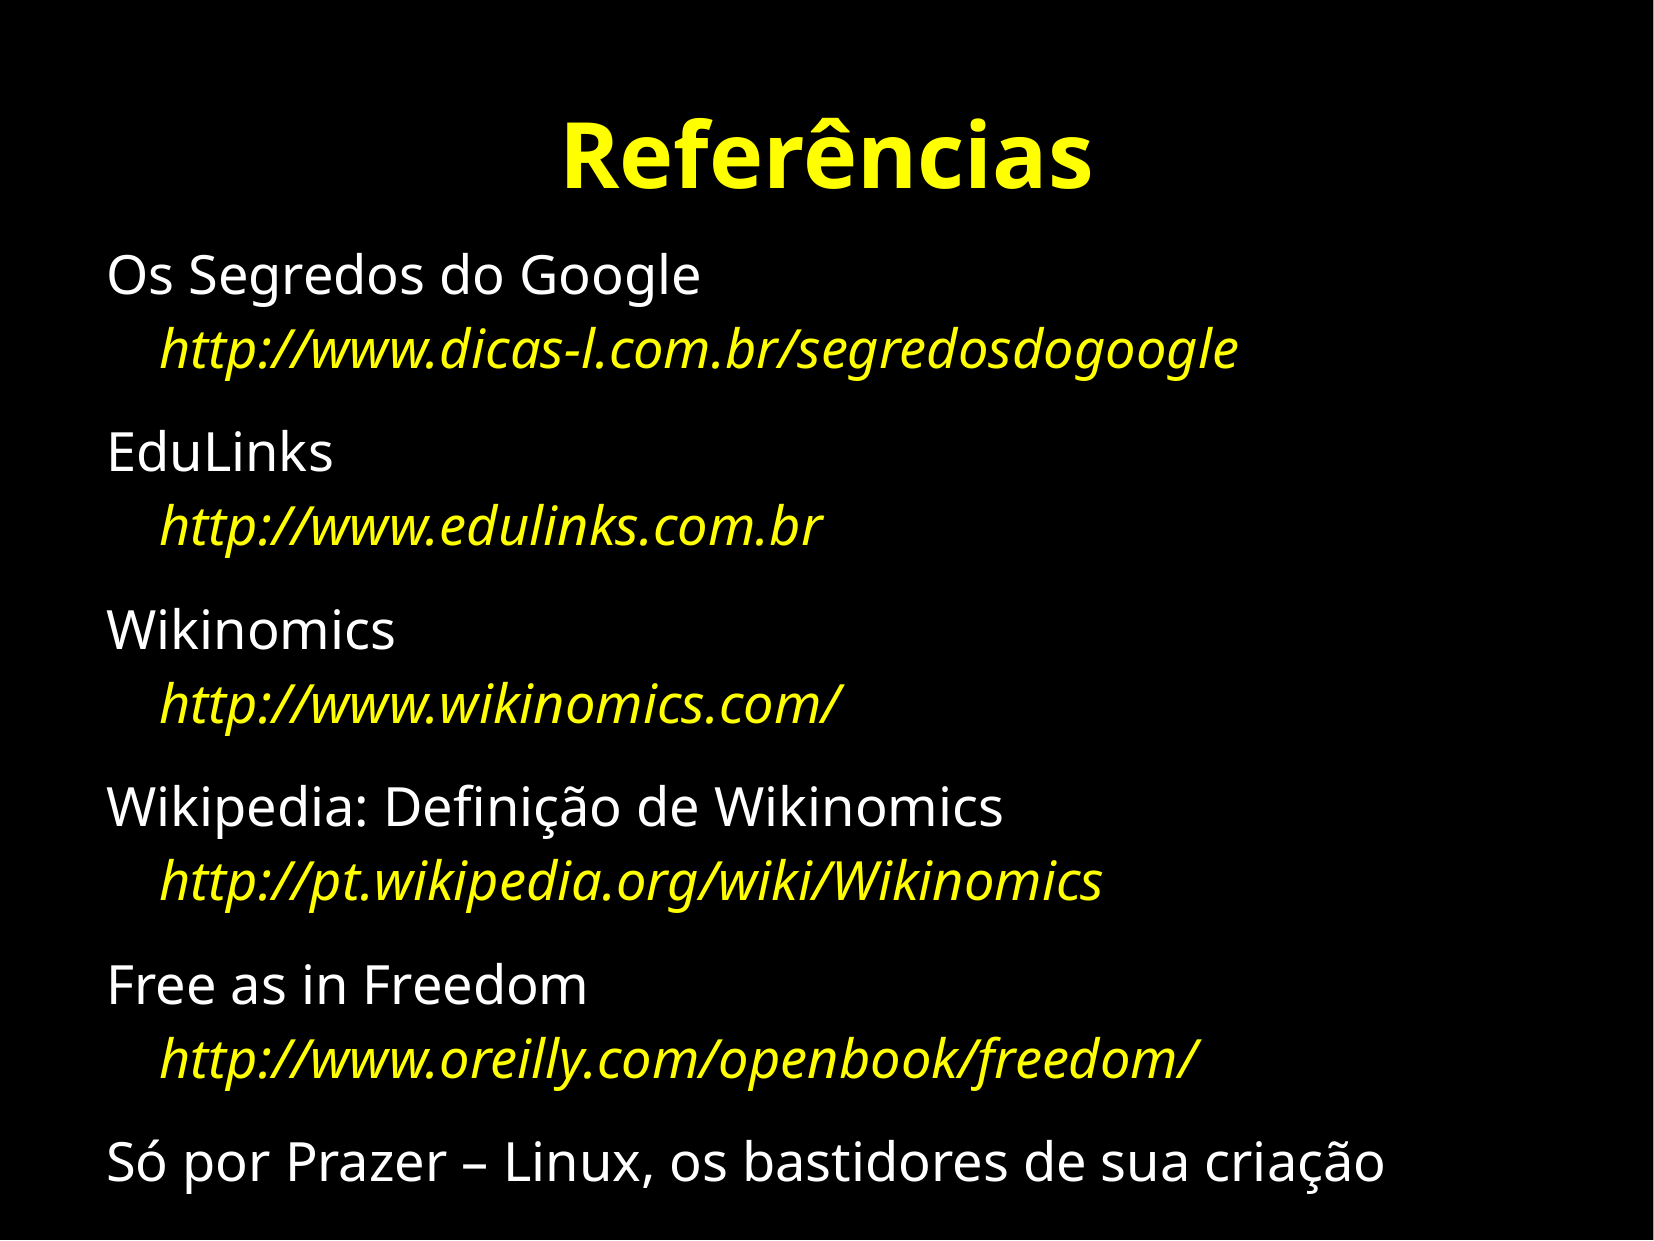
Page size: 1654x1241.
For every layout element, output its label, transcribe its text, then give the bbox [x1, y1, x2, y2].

title Referências [82, 56, 1571, 250]
list Os Segredos do Google http://www.dicas-l.com.br/segredosdogoogle EduLinks http://www.edulinks.com.br Wikinomics http://www.wikinomics.com/ Wikipedia: Definição de Wikinomics http://pt.wikipedia.org/wiki/Wikinomics Free as in Freedom http://www.oreilly.com/openbook/freedom/ Só por Prazer – Linux, os bastidores de sua criação [88, 236, 1577, 1155]
